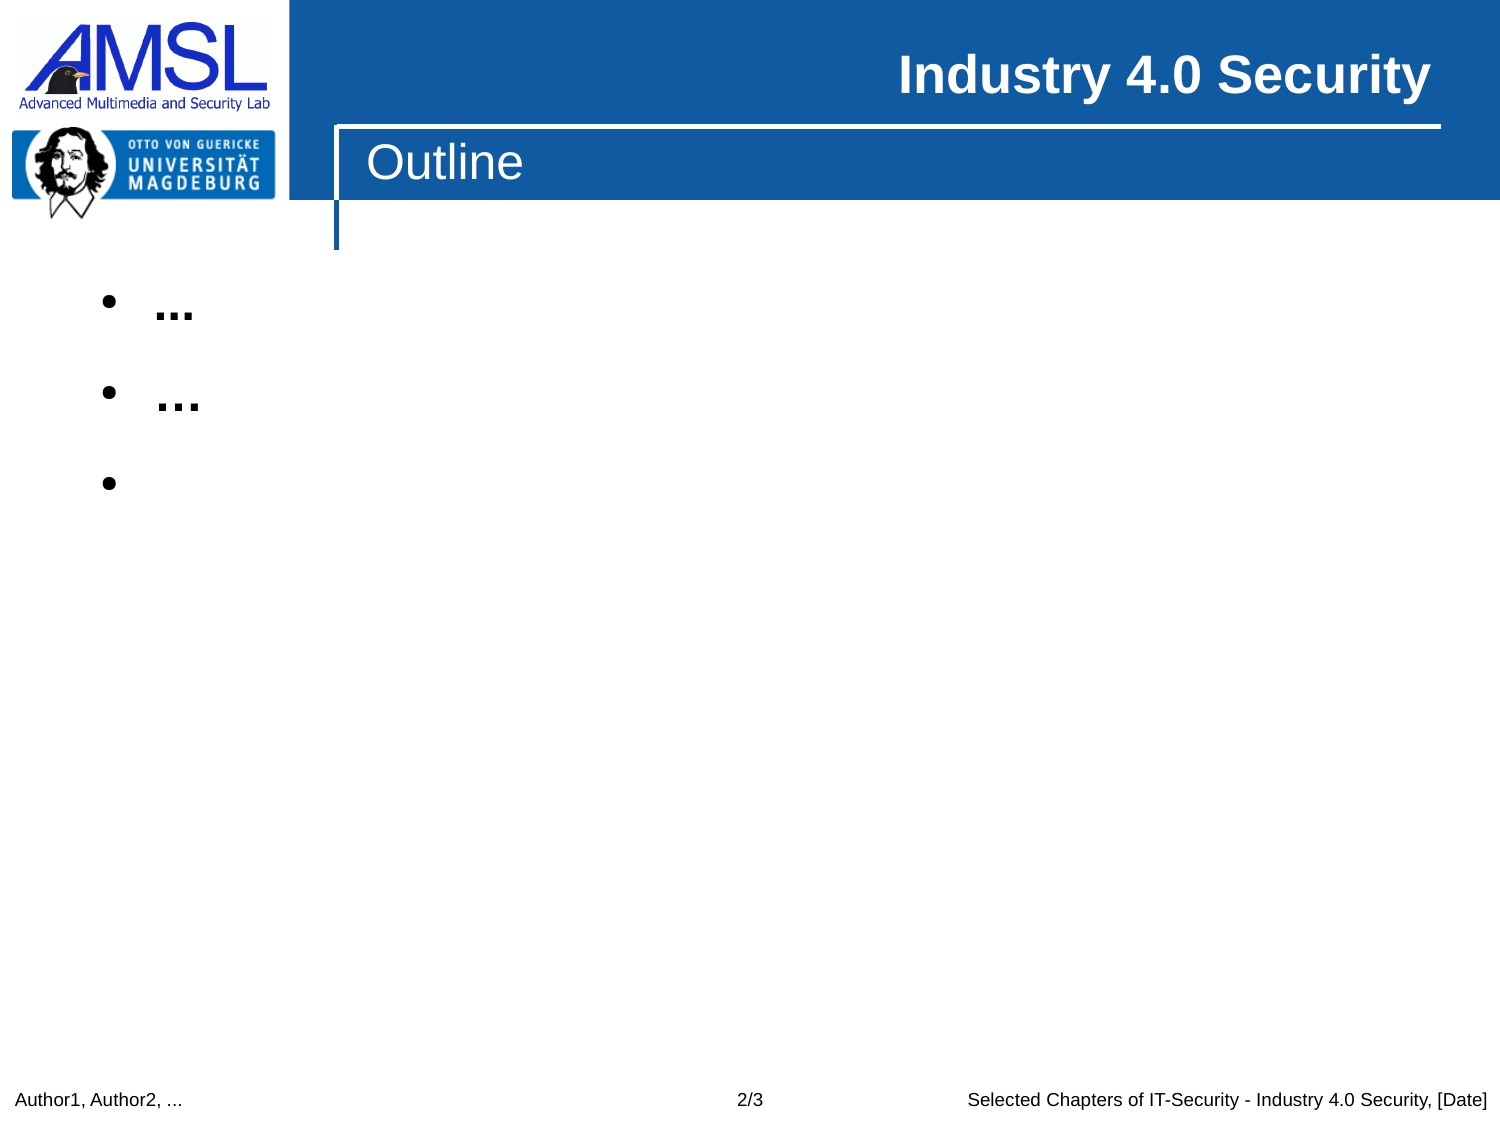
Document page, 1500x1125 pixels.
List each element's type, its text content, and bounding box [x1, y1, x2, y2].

title Outline [354, 125, 1418, 200]
picture [17, 21, 272, 115]
list ... … [70, 263, 1441, 1004]
picture [12, 127, 276, 219]
